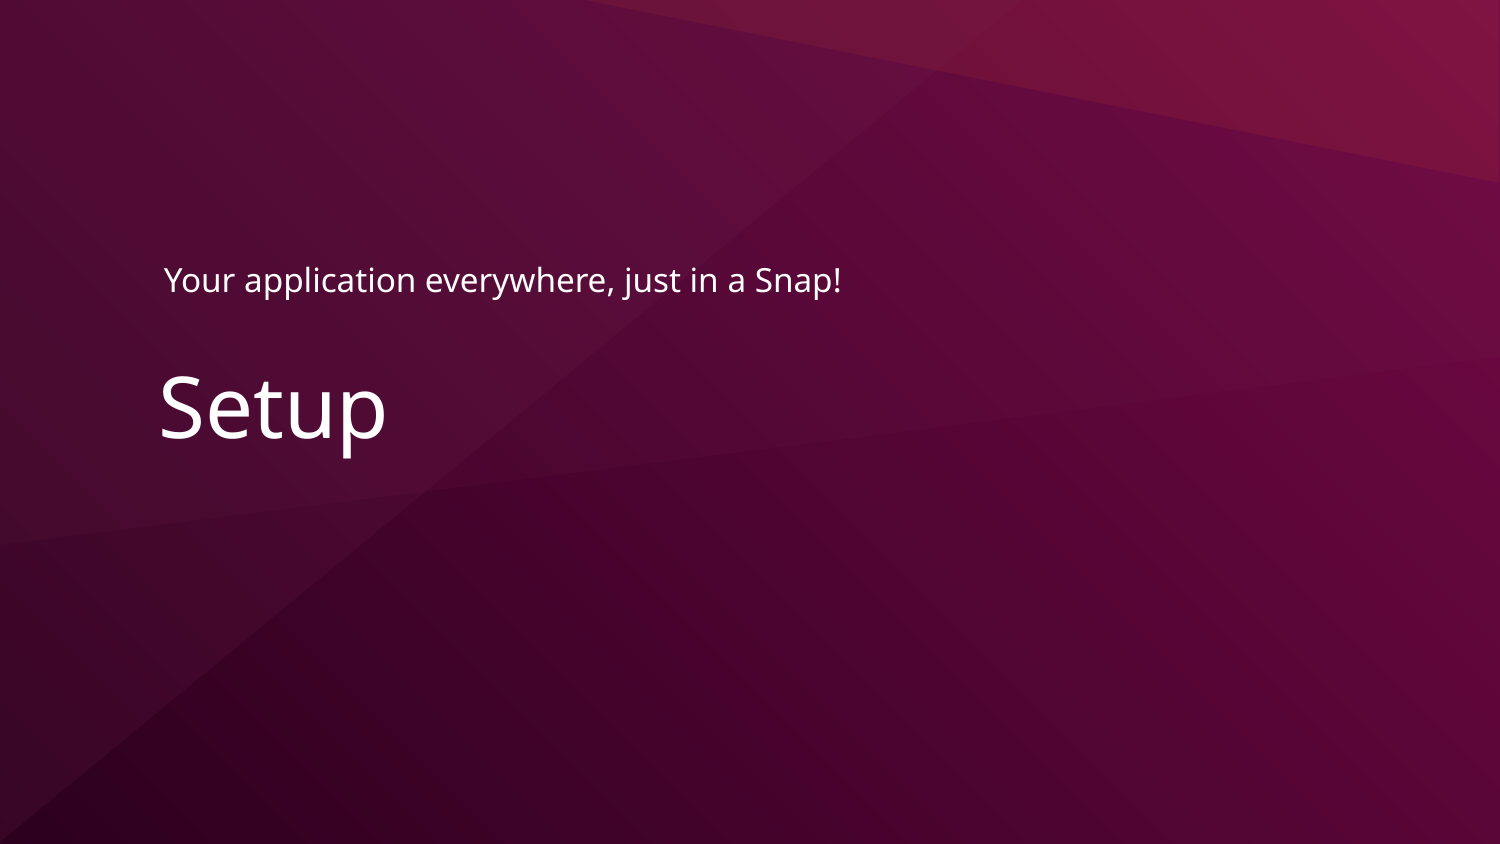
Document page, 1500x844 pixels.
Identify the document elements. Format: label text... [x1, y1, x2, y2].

subtitle Your application everywhere, just in a Snap! [163, 259, 940, 324]
title Setup [158, 352, 1378, 607]
